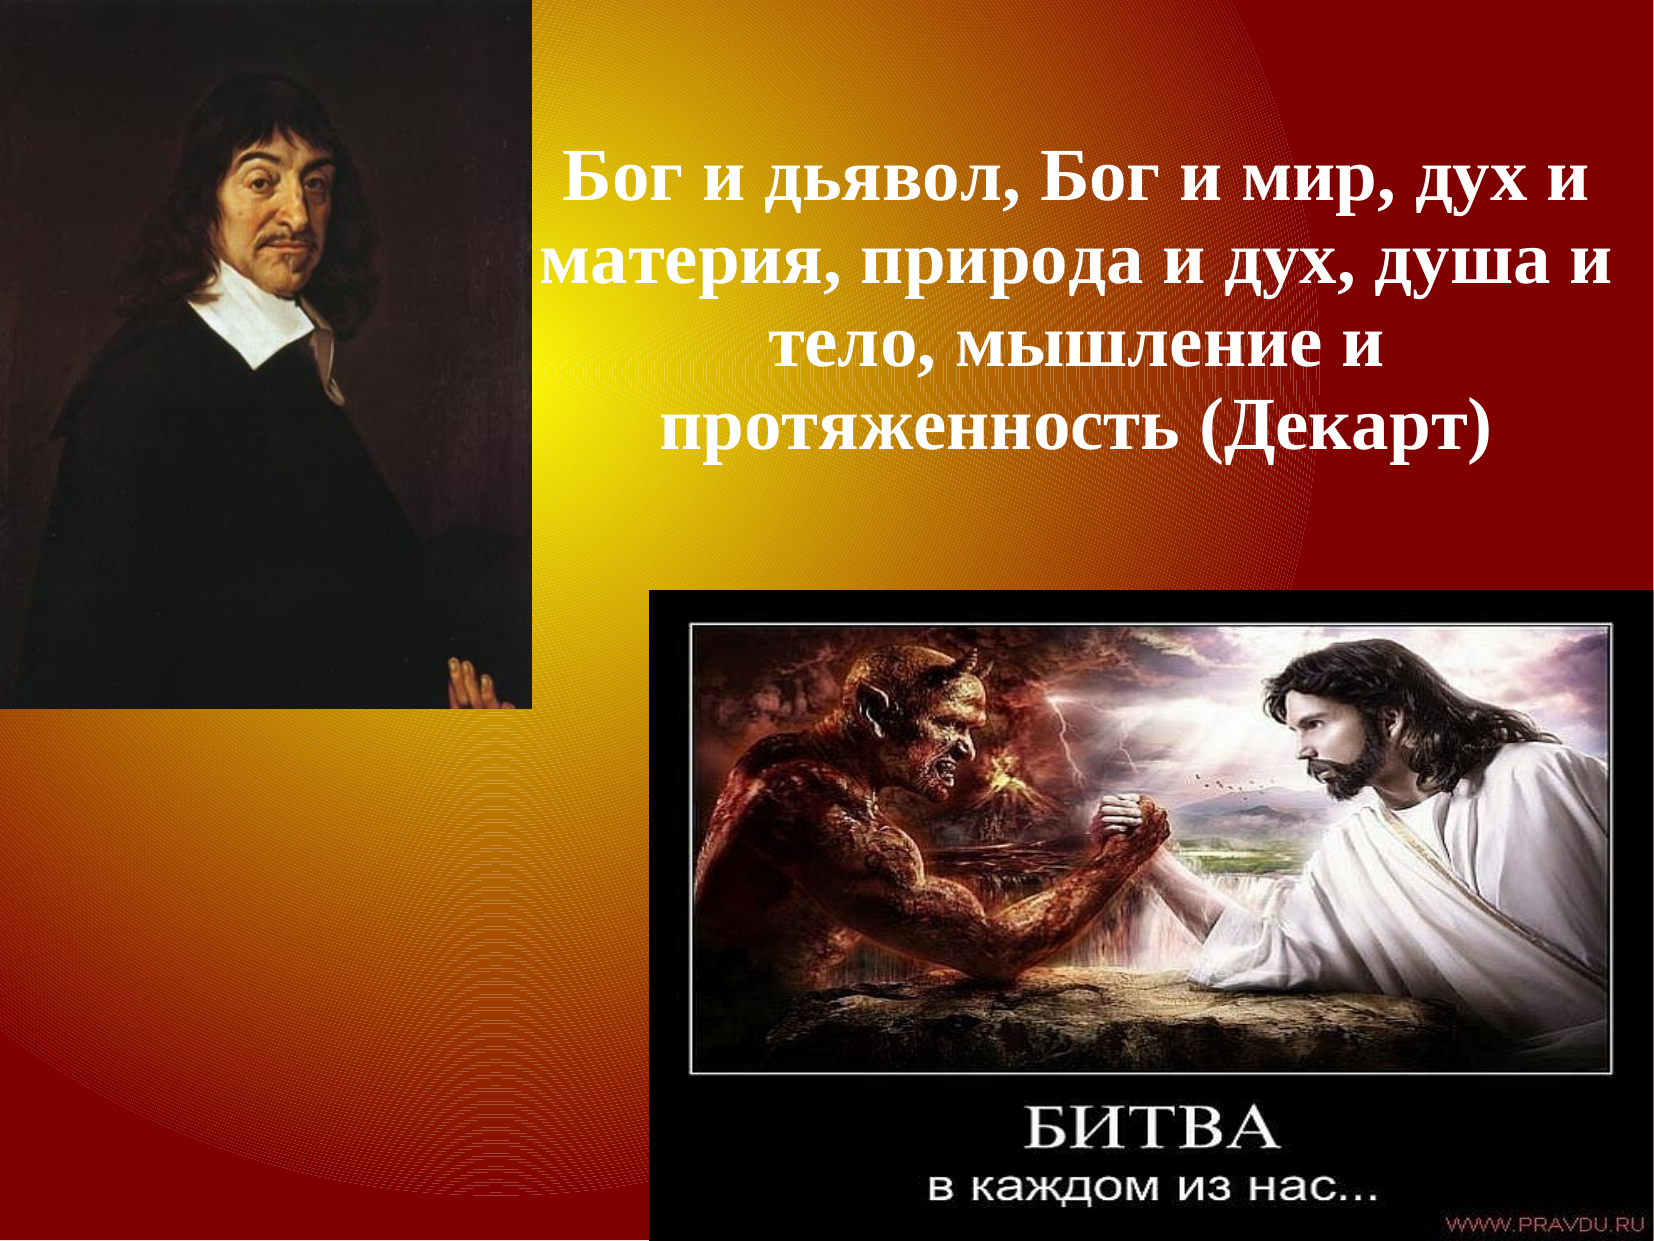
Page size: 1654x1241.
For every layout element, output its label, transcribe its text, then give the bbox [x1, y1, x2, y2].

title Бог и дьявол, Бог и мир, дух и материя, природа и дух, душа и тело, мышление и протяженность (Декарт) [529, 68, 1625, 532]
picture [0, 0, 532, 709]
picture [649, 590, 1654, 1241]
